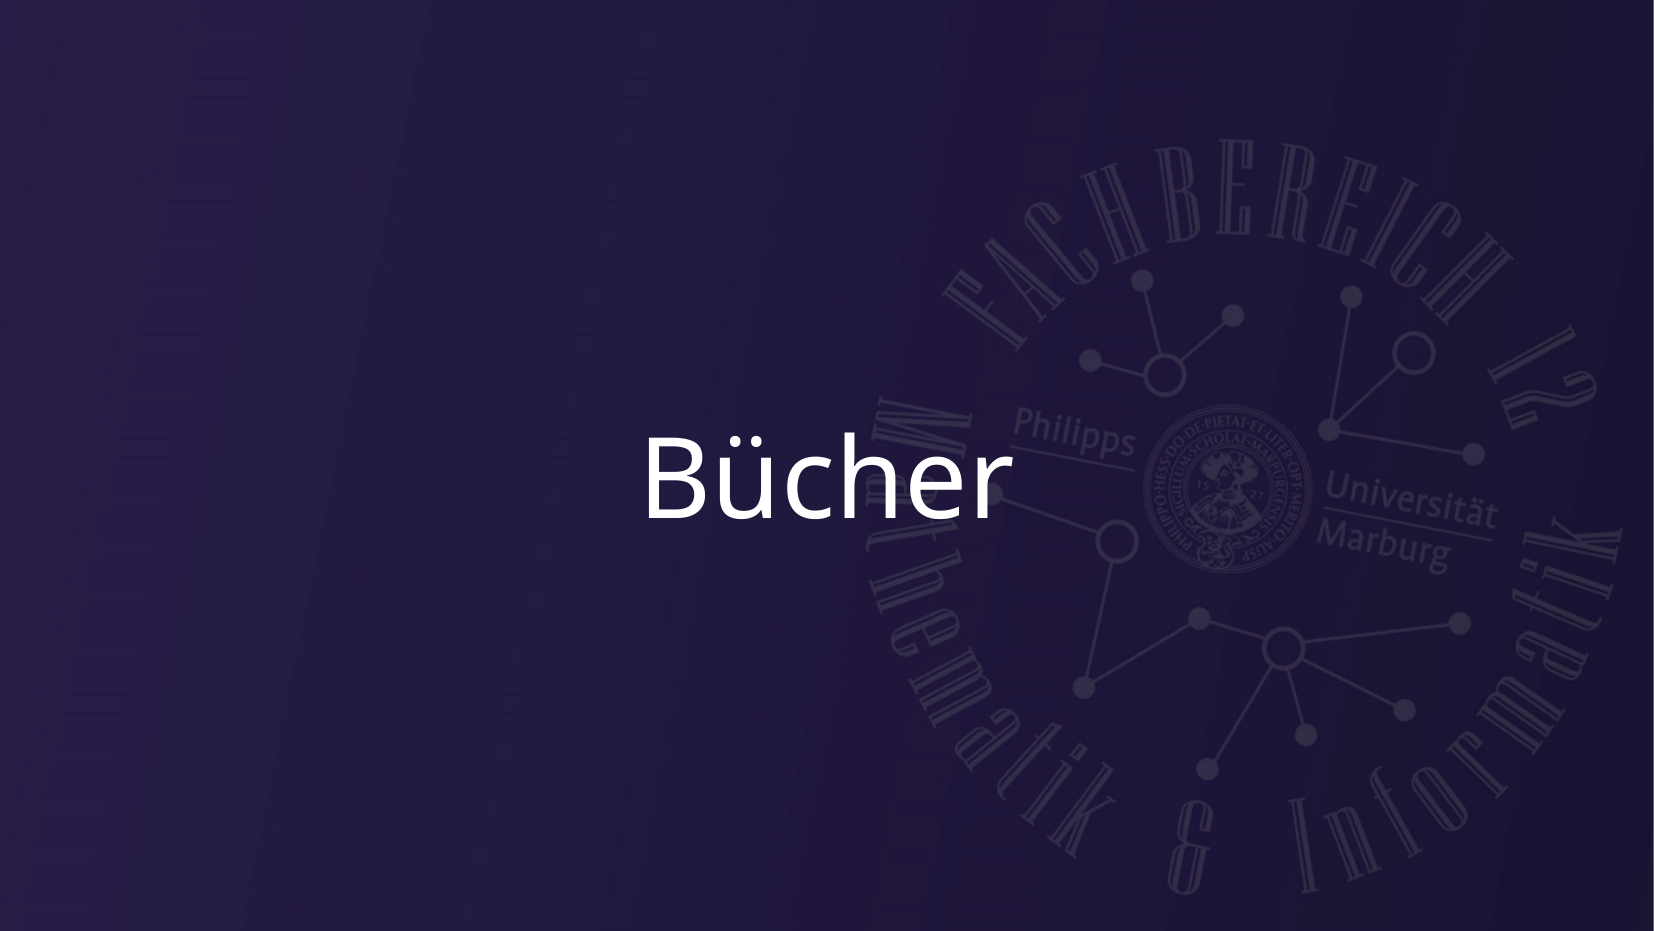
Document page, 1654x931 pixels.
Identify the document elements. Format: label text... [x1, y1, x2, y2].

subtitle Bücher [268, 16, 1385, 931]
picture [0, 0, 1654, 931]
